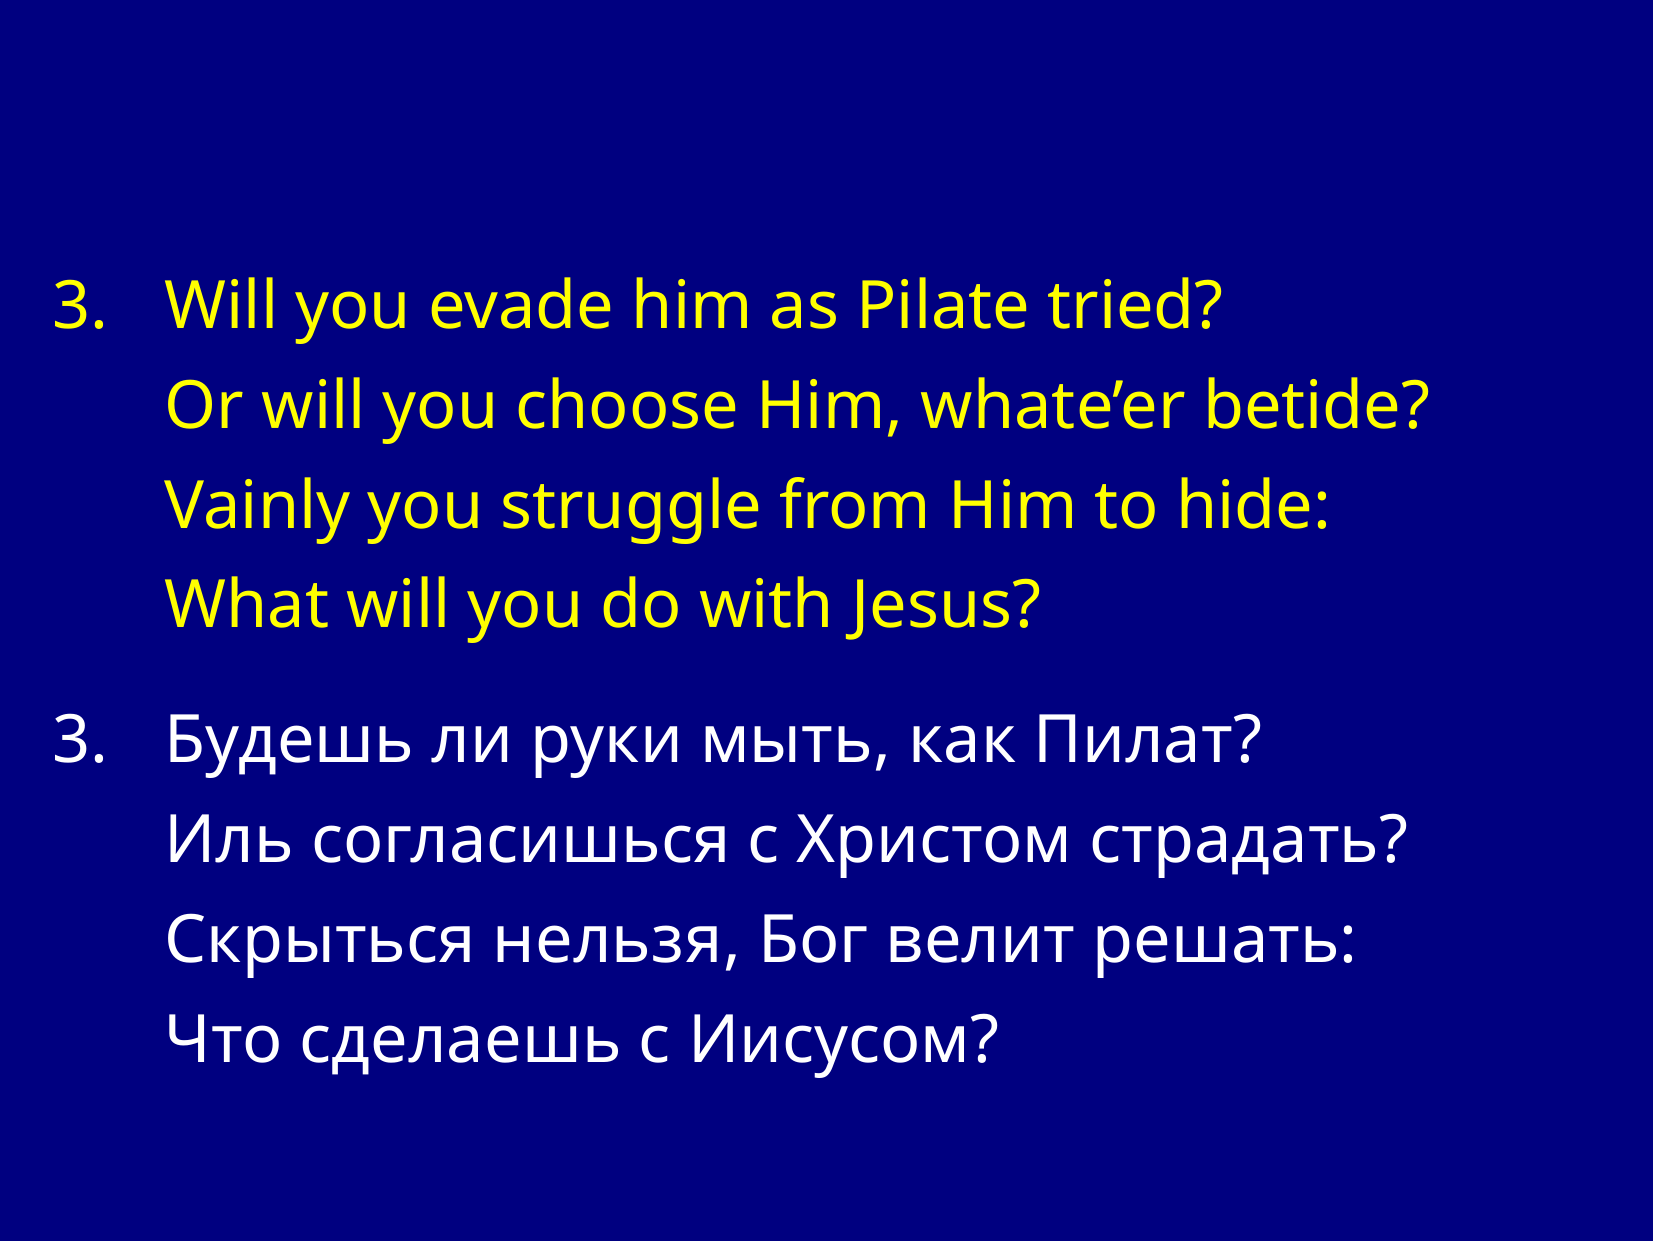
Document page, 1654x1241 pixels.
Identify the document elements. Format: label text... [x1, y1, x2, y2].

text_box 3. Will you evade him as Pilate tried? Or will you choose Him, whate’er betide? Vainly you struggle from Him to hide: What will you do with Jesus? [37, 150, 1653, 638]
text_box 3. Будешь ли руки мыть, как Пилат? Иль согласишься с Христом страдать? Скрыться нельзя, Бог велит решать: Что сделаешь с Иисусом? [37, 675, 1576, 1163]
